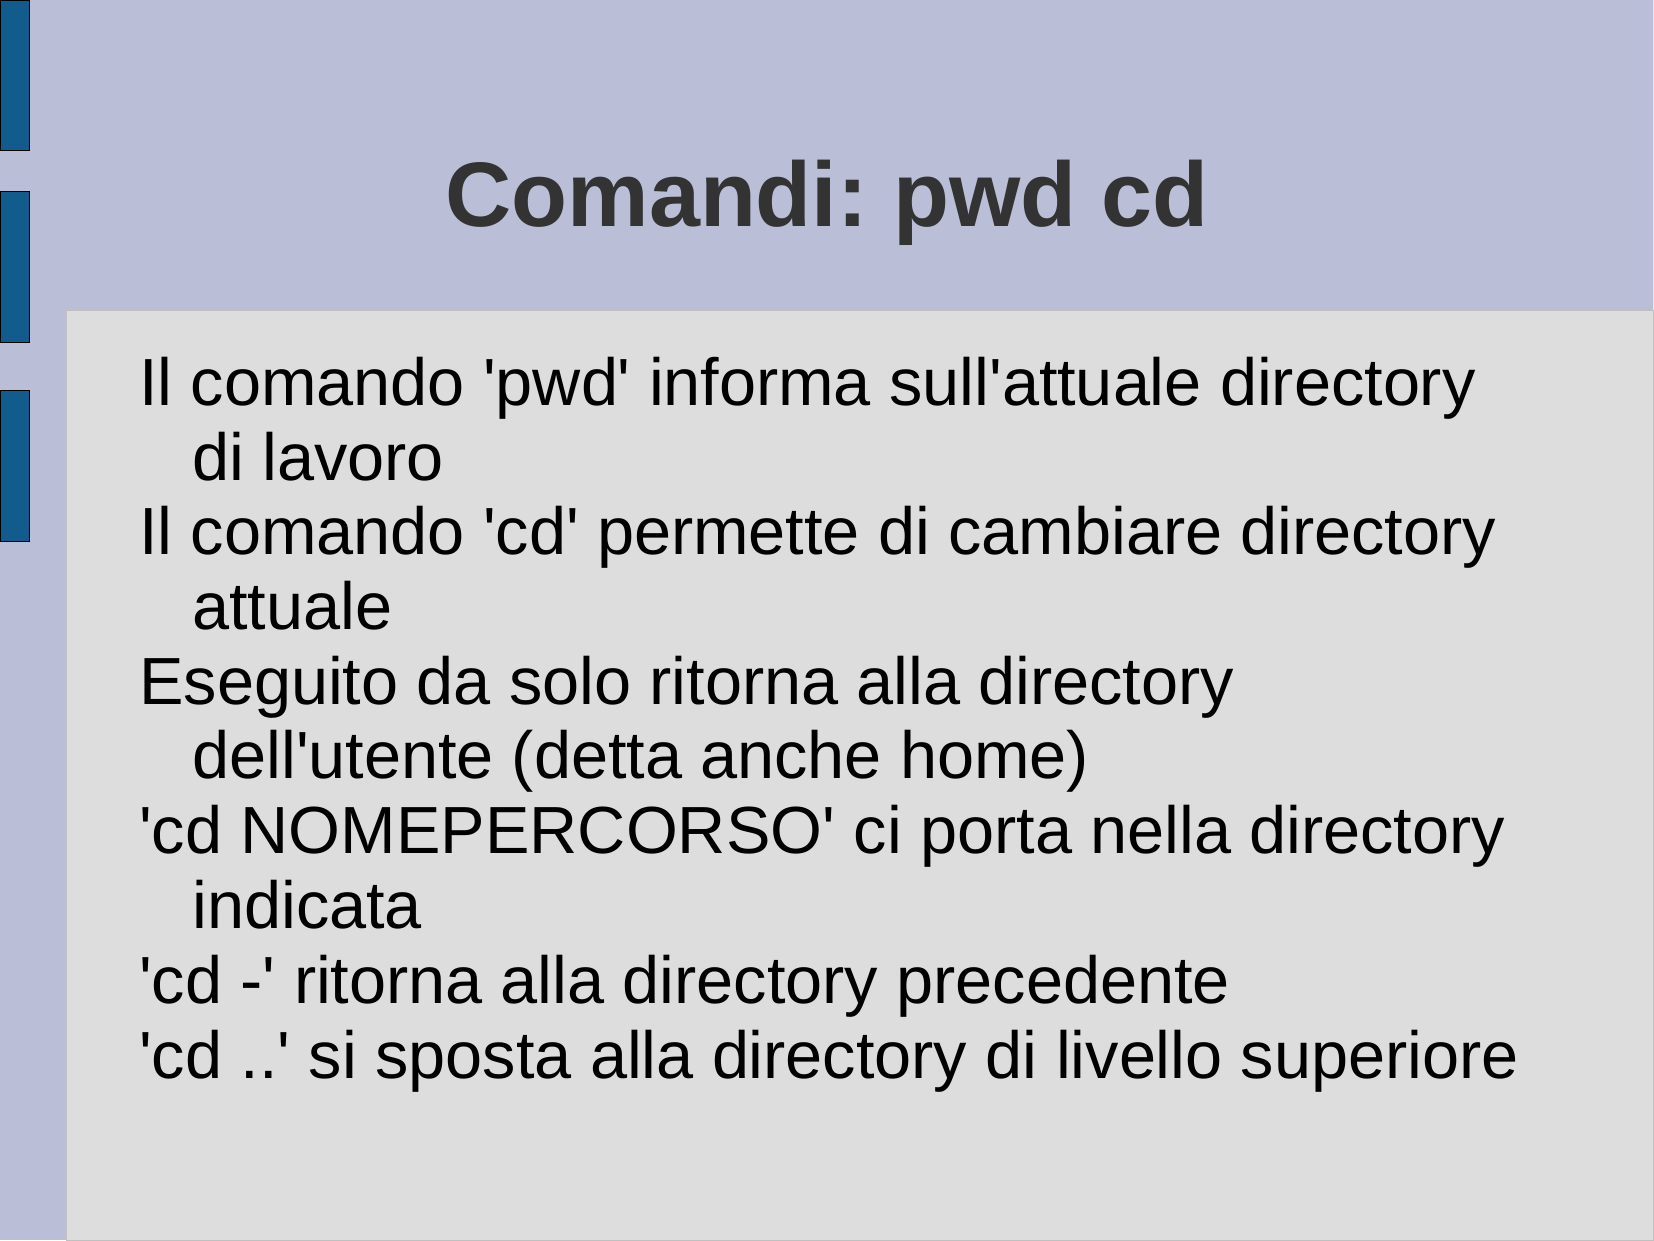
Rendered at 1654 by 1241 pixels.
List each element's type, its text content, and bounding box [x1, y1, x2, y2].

list Il comando 'pwd' informa sull'attuale directory di lavoro Il comando 'cd' permette di cambiare directory attuale Eseguito da solo ritorna alla directory dell'utente (detta anche home) 'cd NOMEPERCORSO' ci porta nella directory indicata 'cd -' ritorna alla directory precedente 'cd ..' si sposta alla directory di livello superiore [121, 344, 1534, 1201]
title Comandi: pwd cd [121, 91, 1534, 299]
